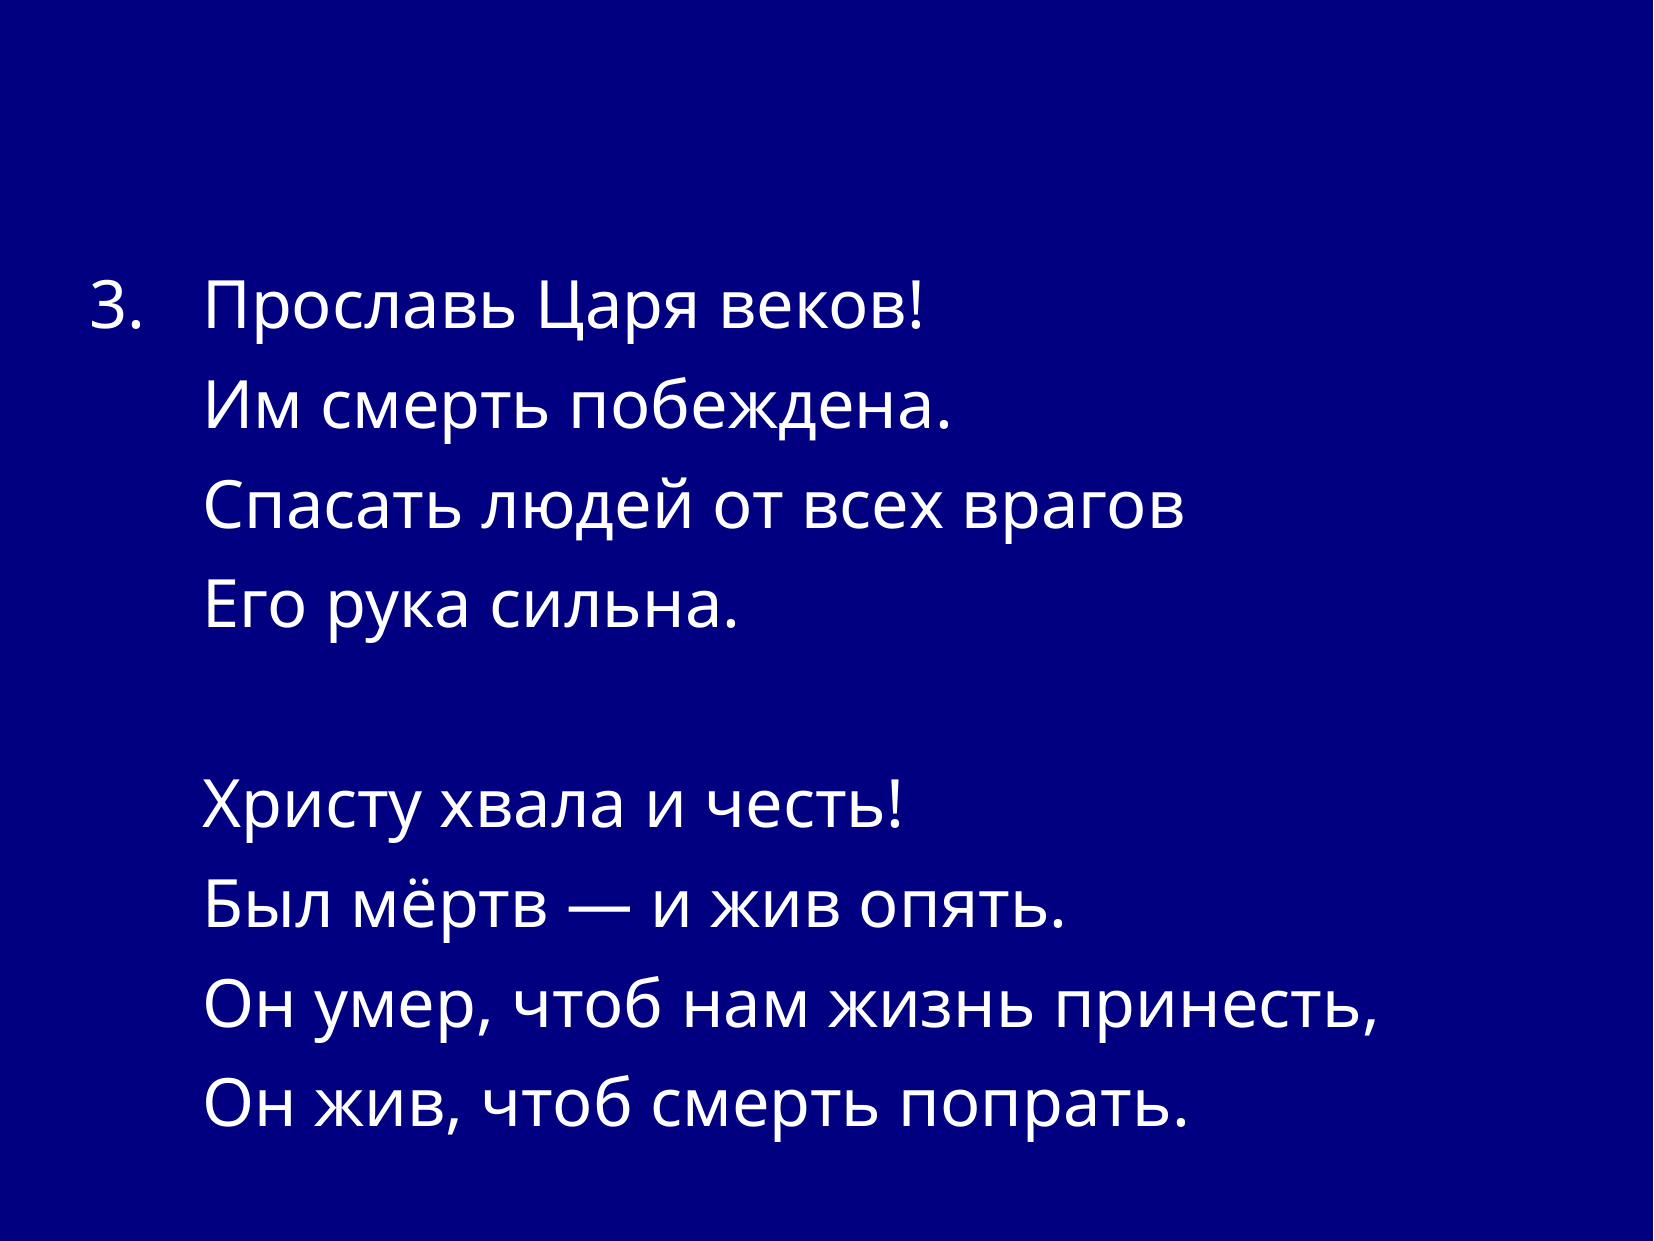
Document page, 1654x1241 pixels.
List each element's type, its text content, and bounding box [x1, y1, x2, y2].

text_box 3. Прославь Царя веков! Им смерть побеждена. Спасать людей от всех врагов Его рука сильна. Христу хвала и честь! Был мёртв ― и жив опять. Он умер, чтоб нам жизнь принесть, Он жив, чтоб смерть попрать. [75, 150, 1576, 1163]
